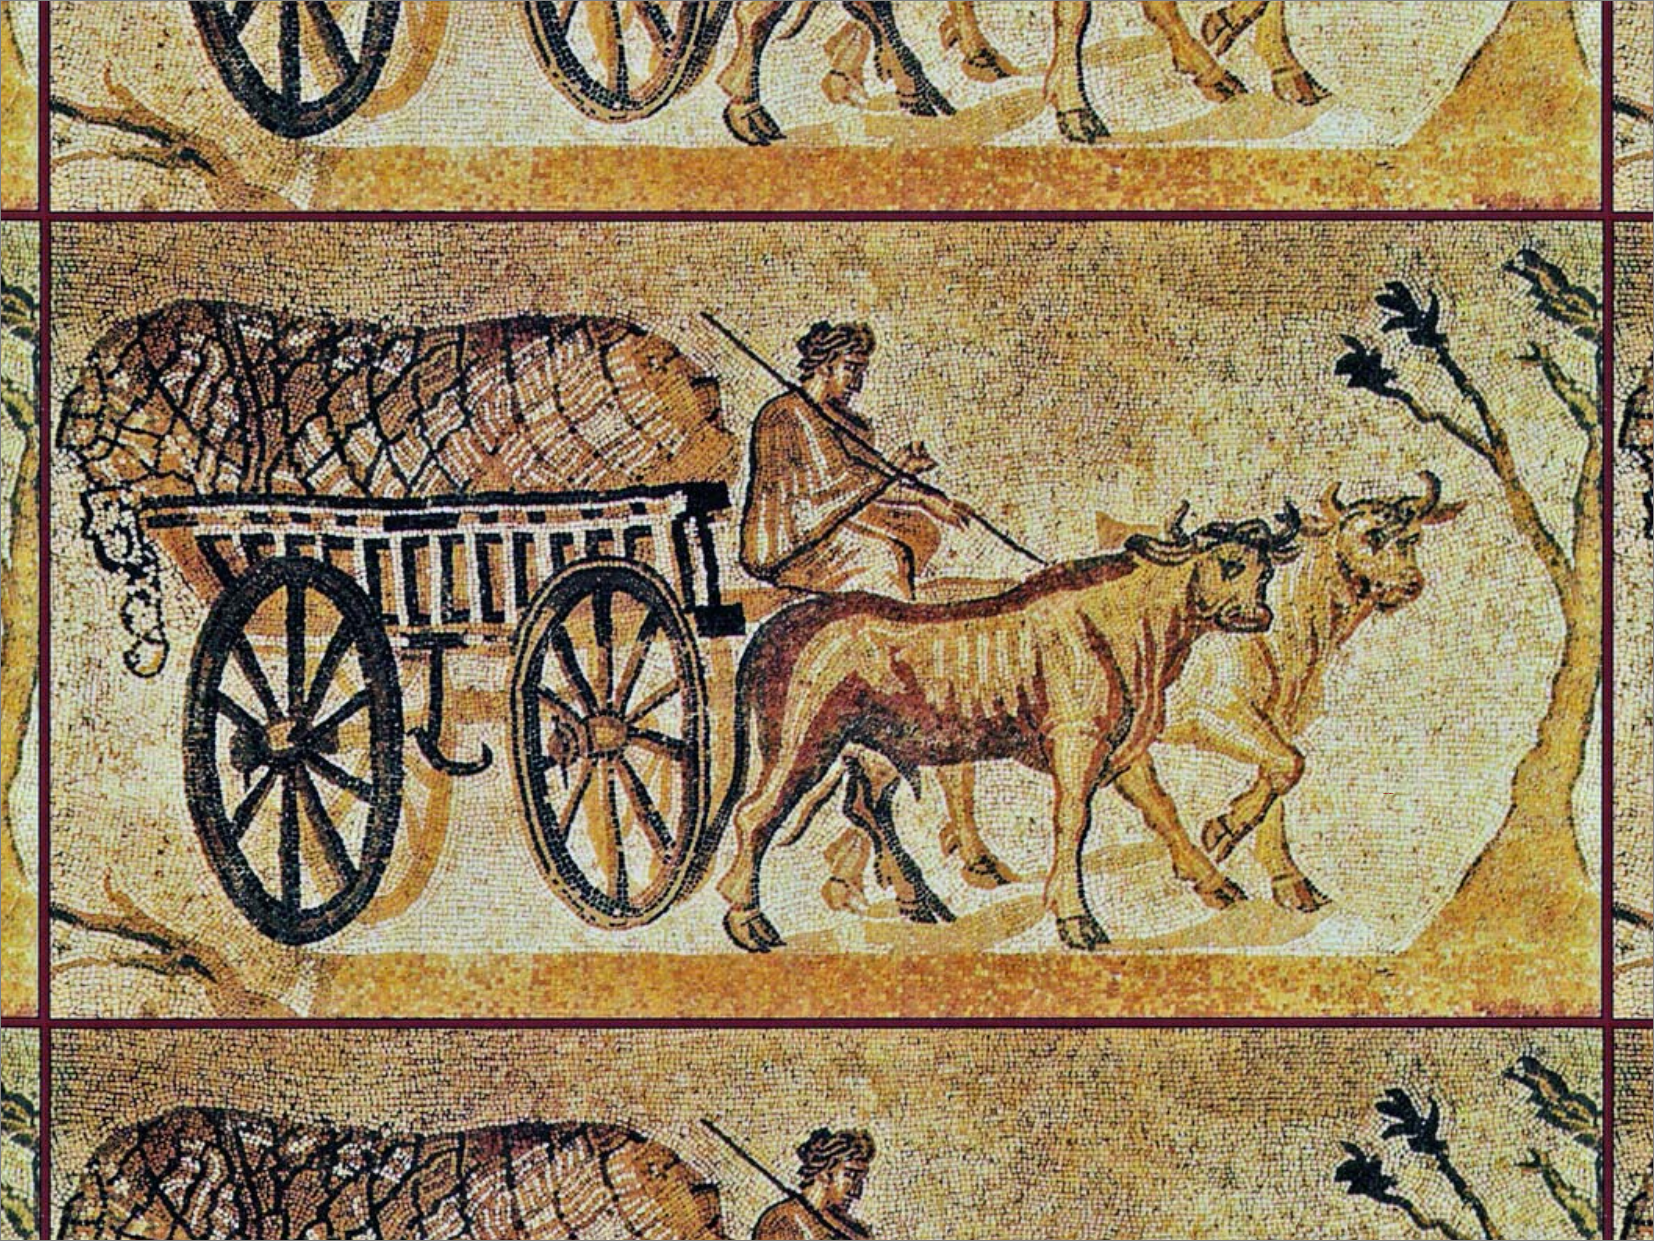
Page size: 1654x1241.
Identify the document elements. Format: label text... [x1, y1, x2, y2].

text_box Les transports routiers de marchandises à l'époque romaine [51, 318, 1583, 794]
text_box [0, 0, 1654, 1241]
